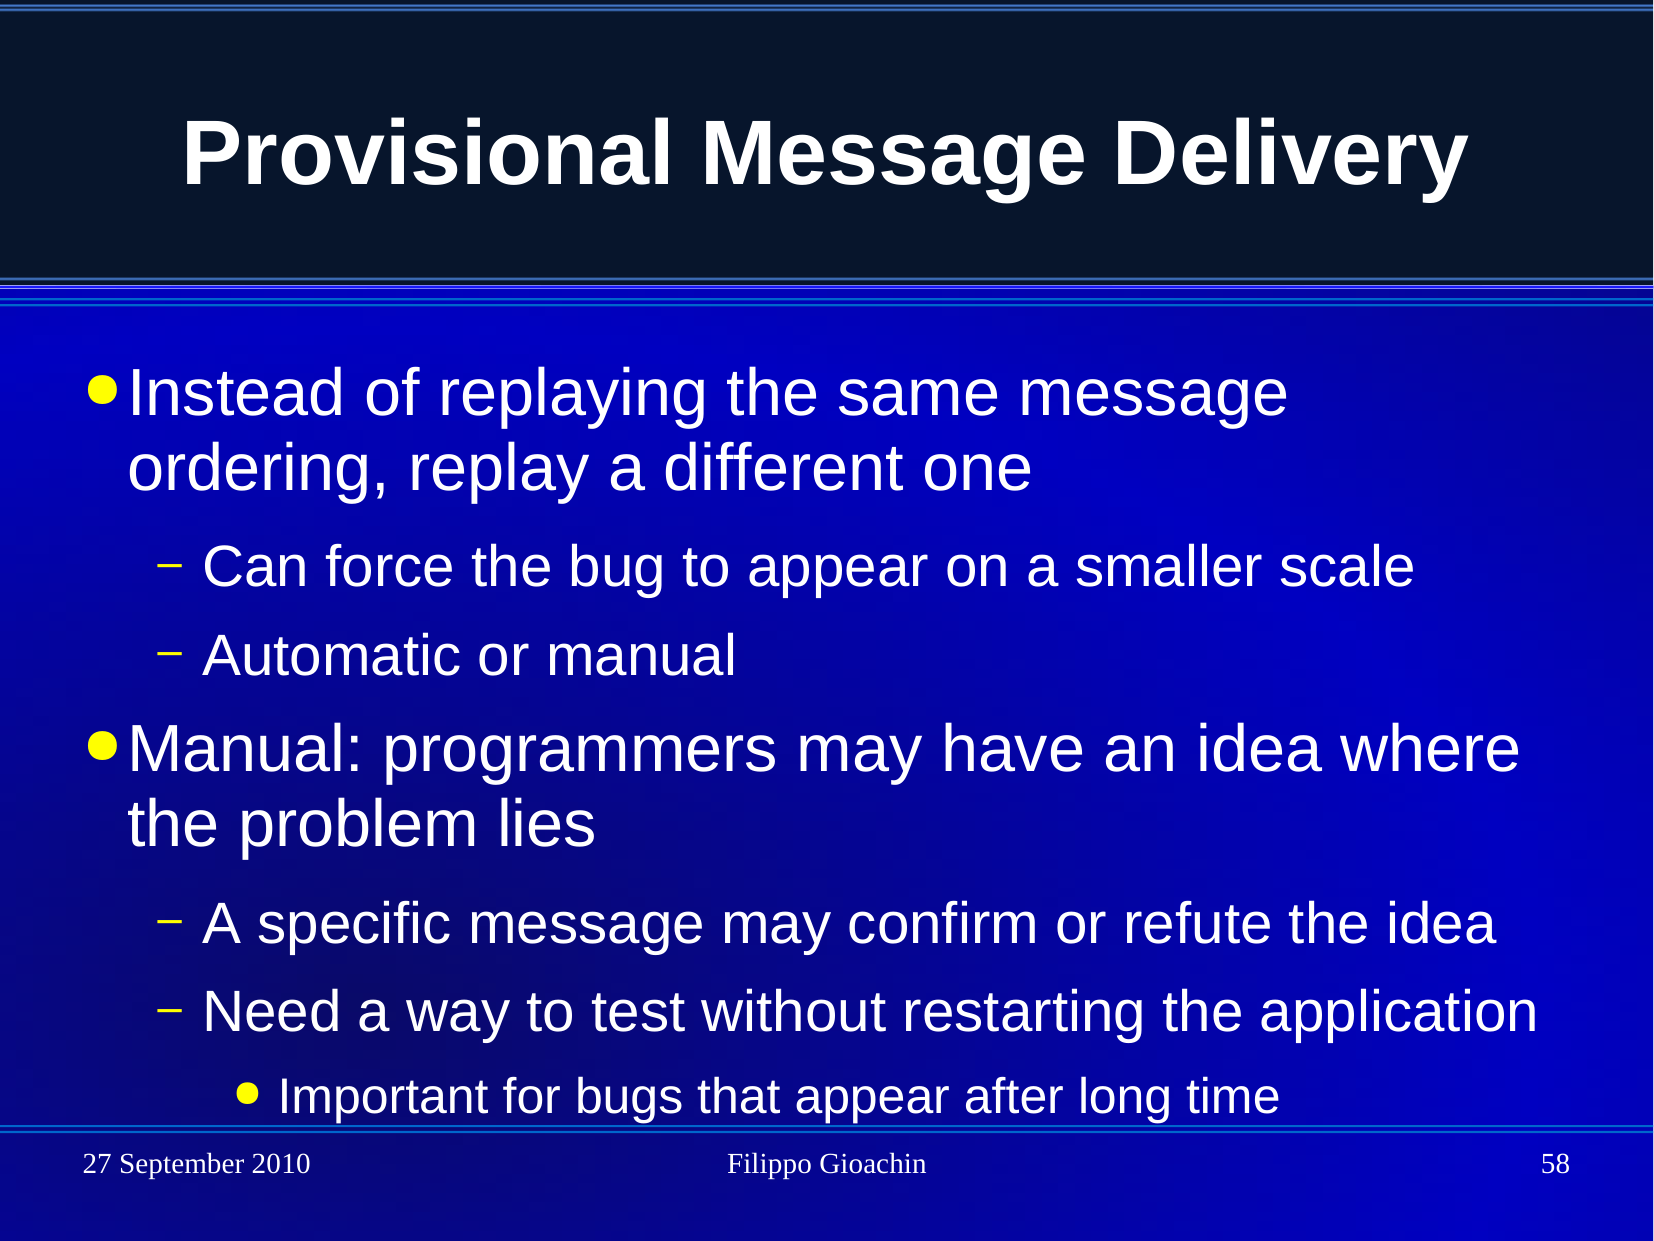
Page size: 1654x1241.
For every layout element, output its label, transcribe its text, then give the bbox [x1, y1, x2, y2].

picture [0, 307, 1654, 1125]
picture [772, 1161, 778, 1172]
picture [300, 1160, 307, 1172]
picture [210, 1161, 217, 1172]
picture [153, 1161, 159, 1172]
picture [0, 1134, 1654, 1241]
picture [0, 0, 1654, 285]
picture [852, 1160, 859, 1172]
list Instead of replaying the same message ordering, replay a different one Can force the bug to appear on a smaller scale Automatic or manual Manual: programmers may have an idea where the problem lies A specific message may confirm or refute the idea Need a way to test without restarting the application Important for bugs that appear after long time [82, 355, 1571, 1160]
picture [270, 1160, 277, 1172]
picture [787, 1161, 793, 1172]
picture [0, 289, 1654, 298]
picture [1559, 1164, 1566, 1172]
title Provisional Message Delivery [82, 49, 1571, 257]
picture [801, 1160, 808, 1172]
